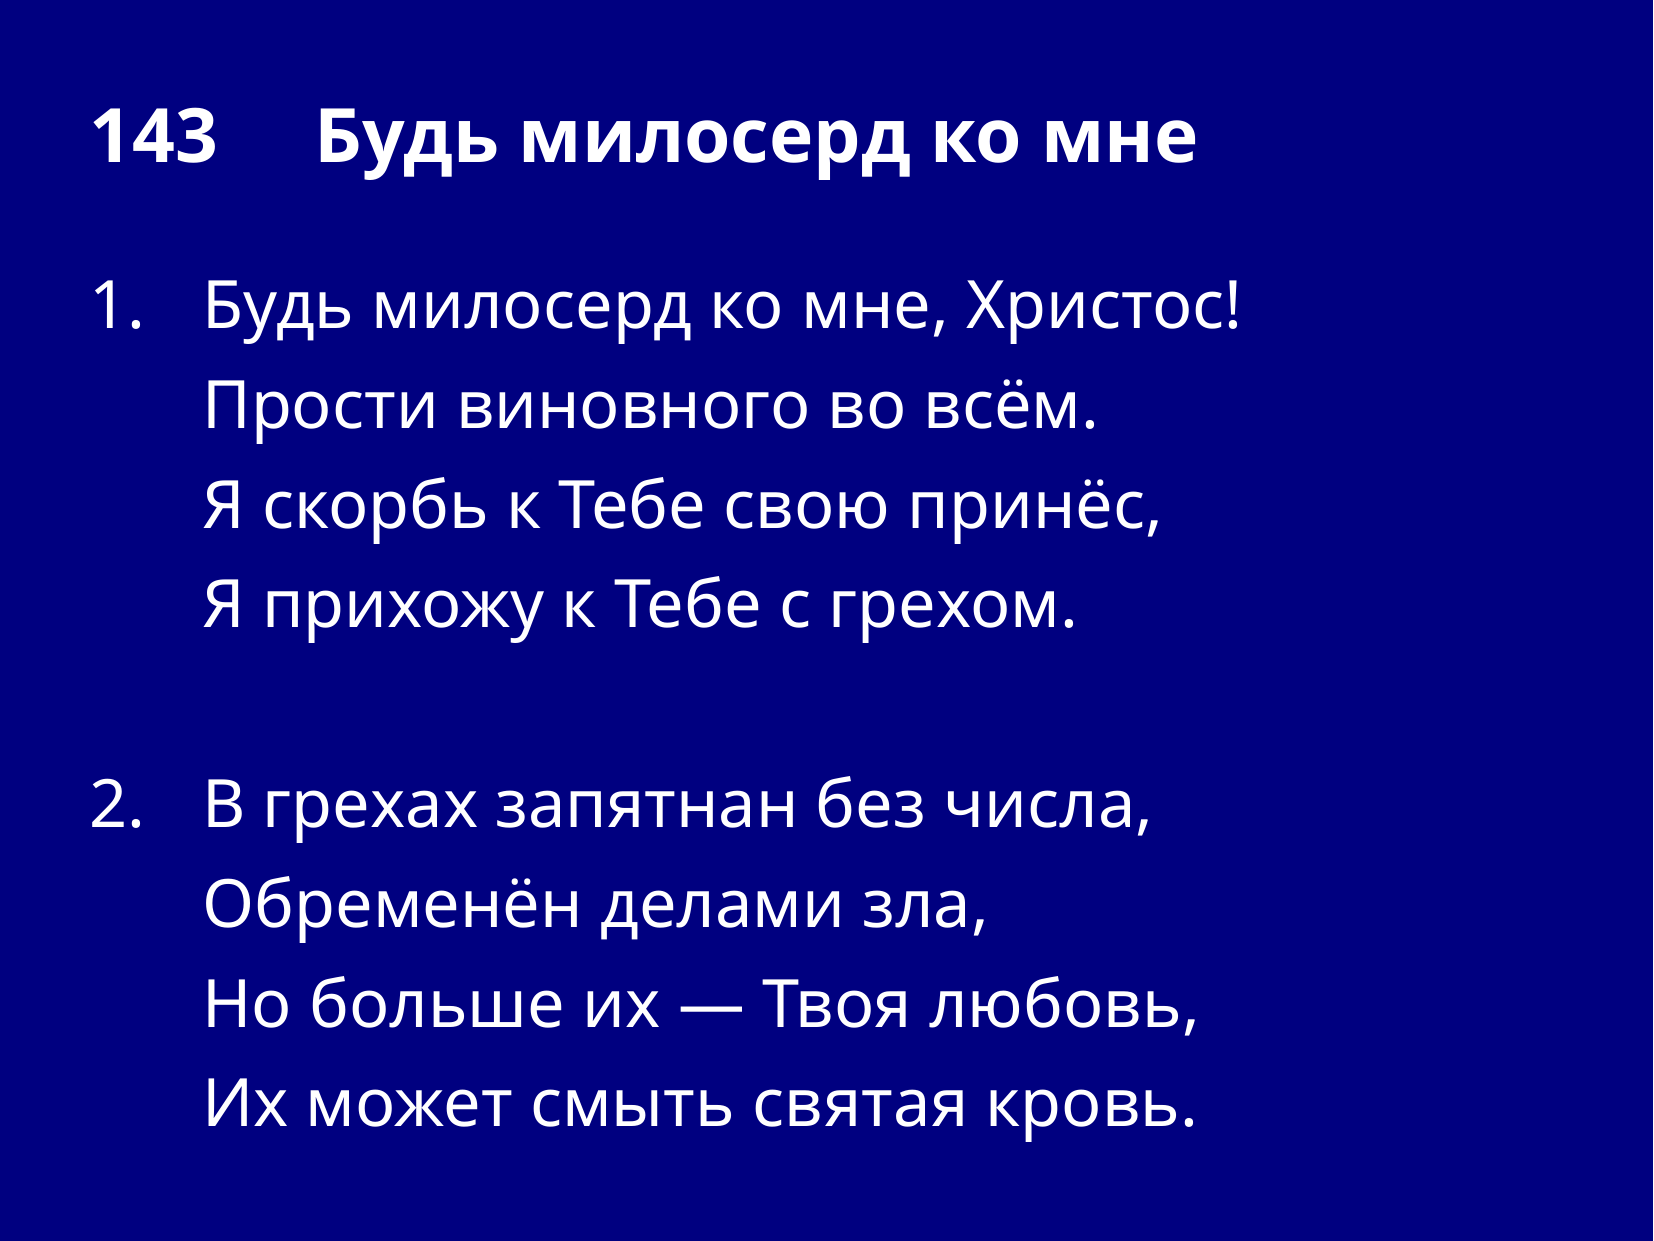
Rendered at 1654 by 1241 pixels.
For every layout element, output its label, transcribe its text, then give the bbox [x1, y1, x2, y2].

text_box 143 Будь милосерд ко мне [75, 75, 1576, 188]
text_box 1. Будь милосерд ко мне, Христос! Прости виновного во всём. Я скорбь к Тебе свою принёс, Я прихожу к Тебе с грехом. 2. В грехах запятнан без числа, Обременён делами зла, Но больше их — Твоя любовь, Их может смыть святая кровь. [75, 188, 1576, 1163]
